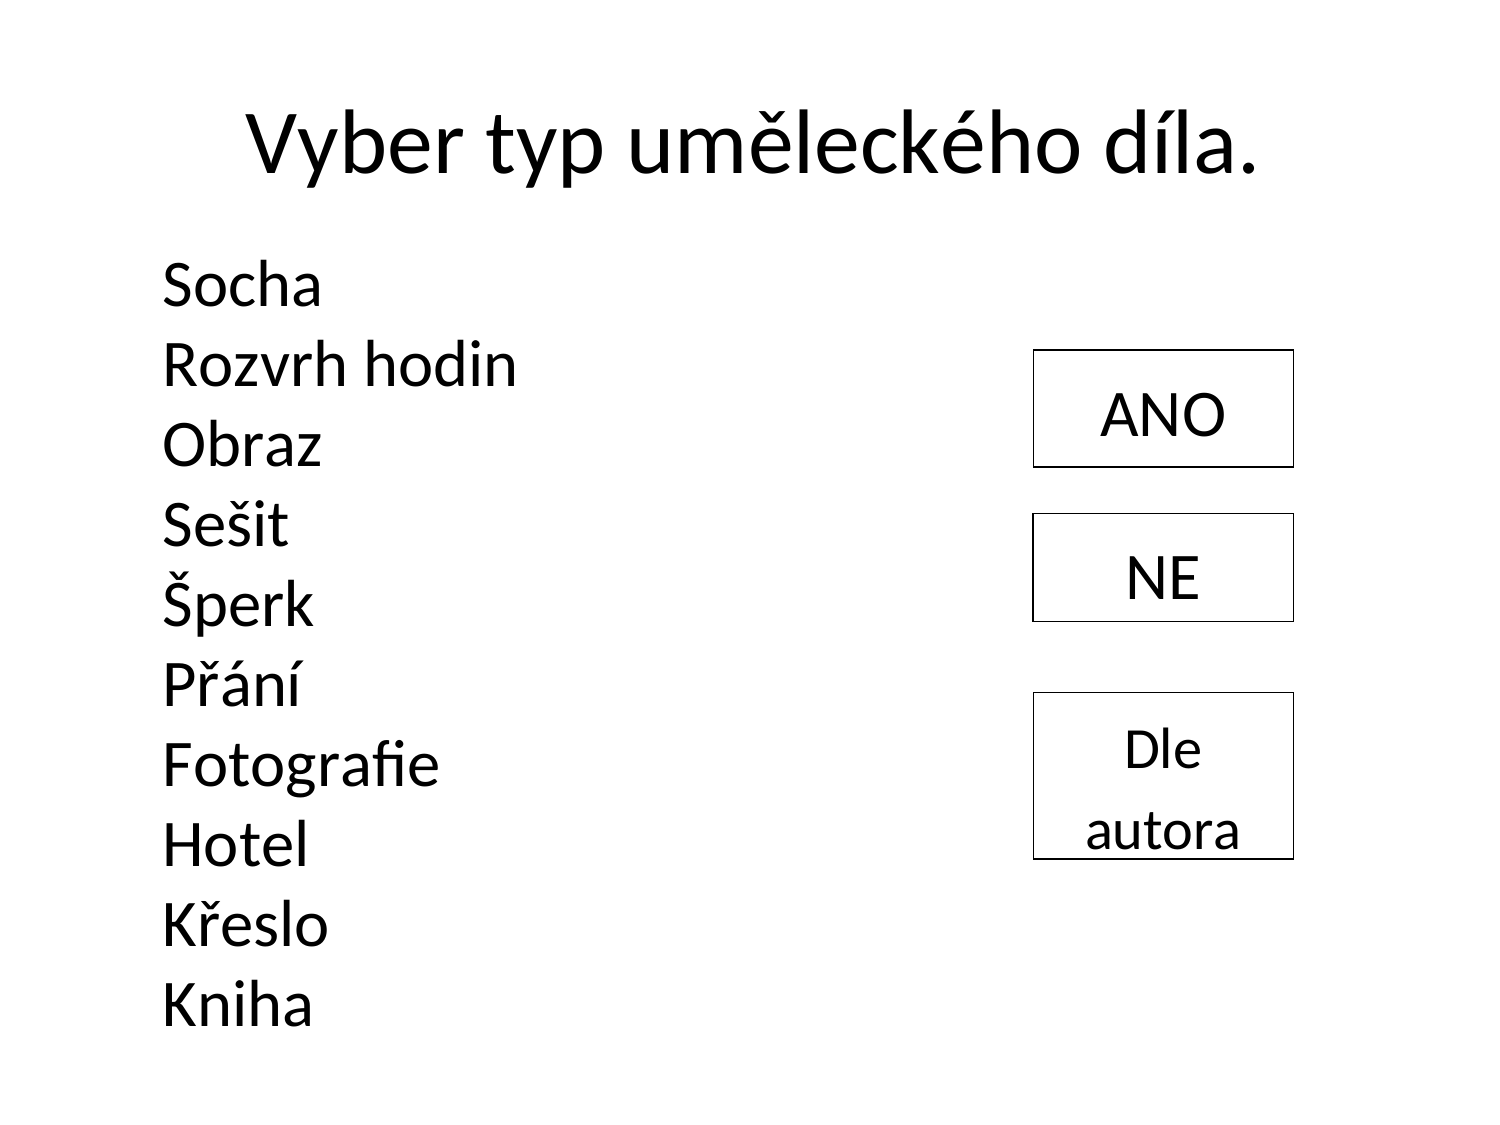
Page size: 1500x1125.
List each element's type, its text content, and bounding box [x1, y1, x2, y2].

text_box NE [1033, 513, 1294, 622]
text_box Dle autora [1033, 692, 1294, 859]
text_box Socha Rozvrh hodin Obraz Sešit Šperk Přání Fotografie Hotel Křeslo Kniha [147, 232, 897, 1048]
text_box ANO [1033, 350, 1294, 468]
title Vyber typ uměleckého díla. [79, 42, 1430, 231]
